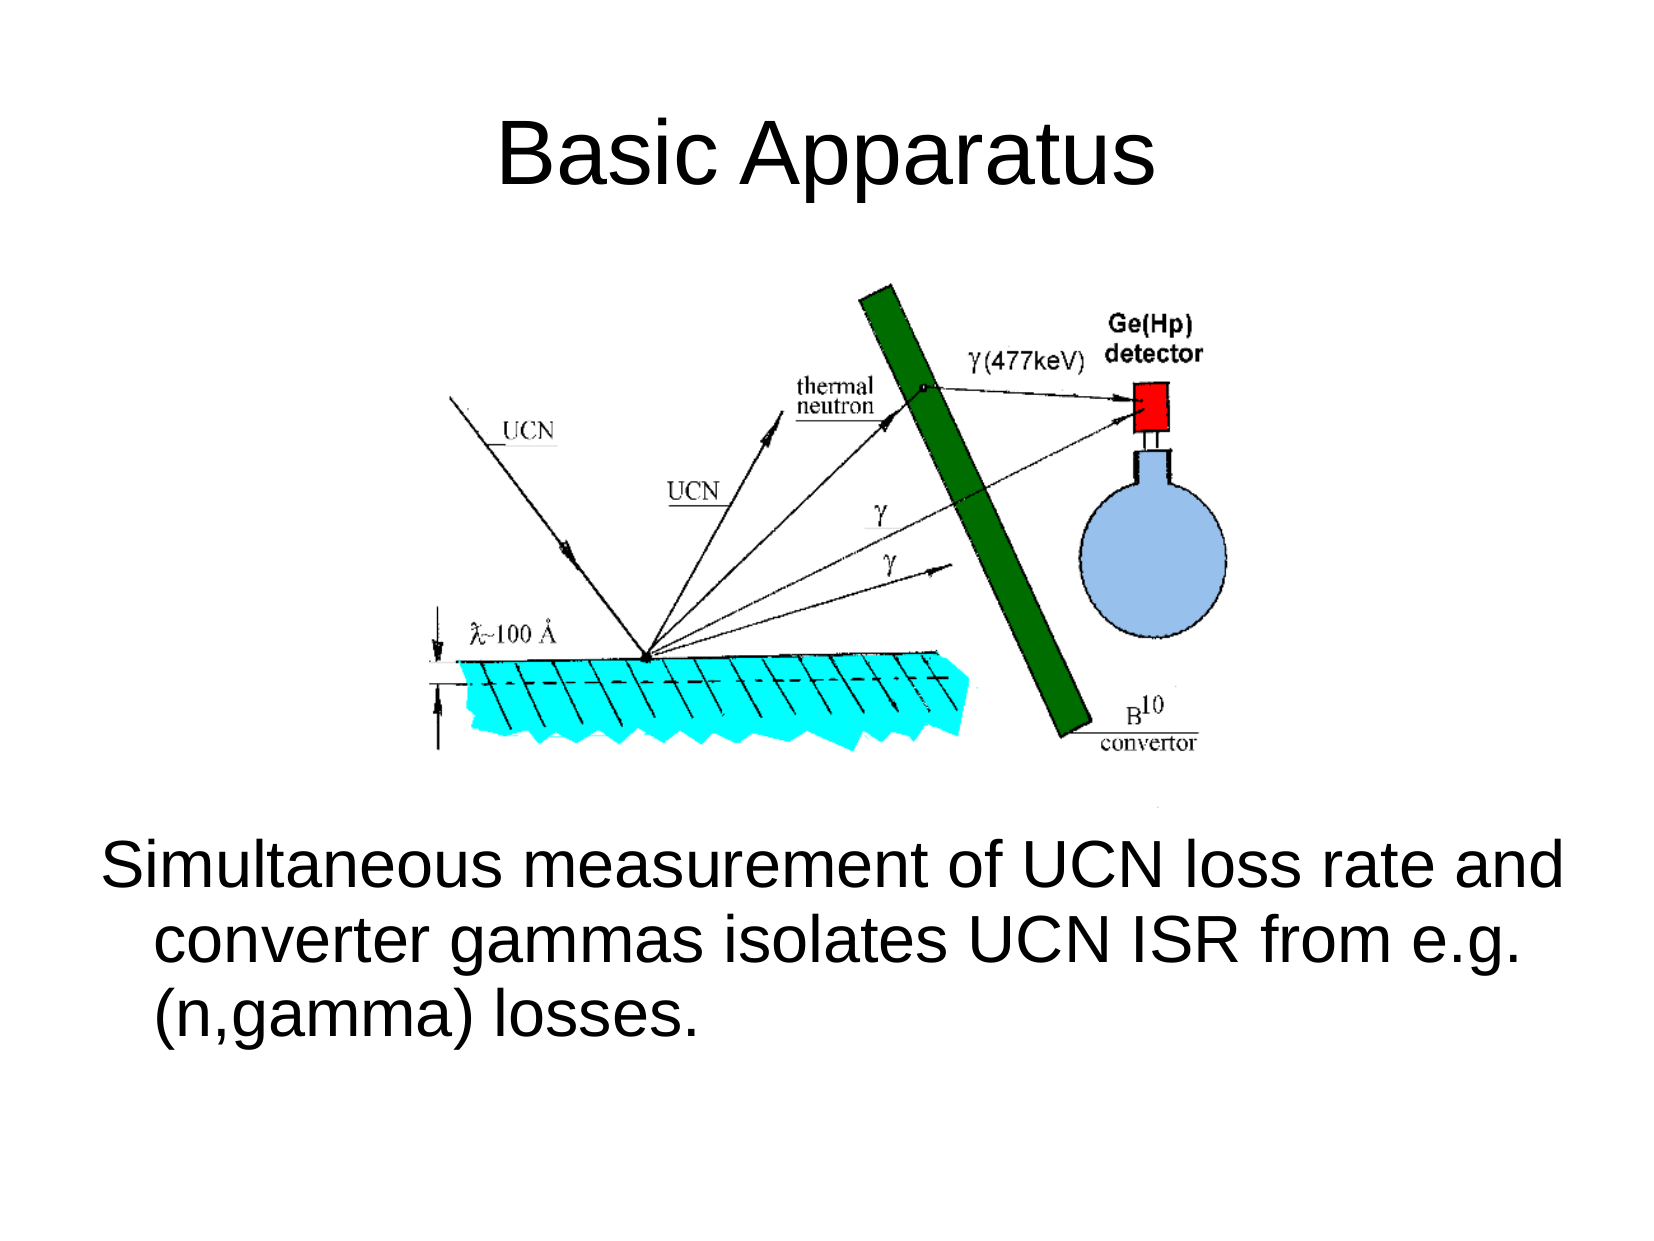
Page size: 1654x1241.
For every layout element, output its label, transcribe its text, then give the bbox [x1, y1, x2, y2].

picture [325, 250, 1333, 826]
title Basic Apparatus [82, 56, 1571, 250]
list Simultaneous measurement of UCN loss rate and converter gammas isolates UCN ISR from e.g. (n,gamma) losses. [82, 826, 1571, 1094]
